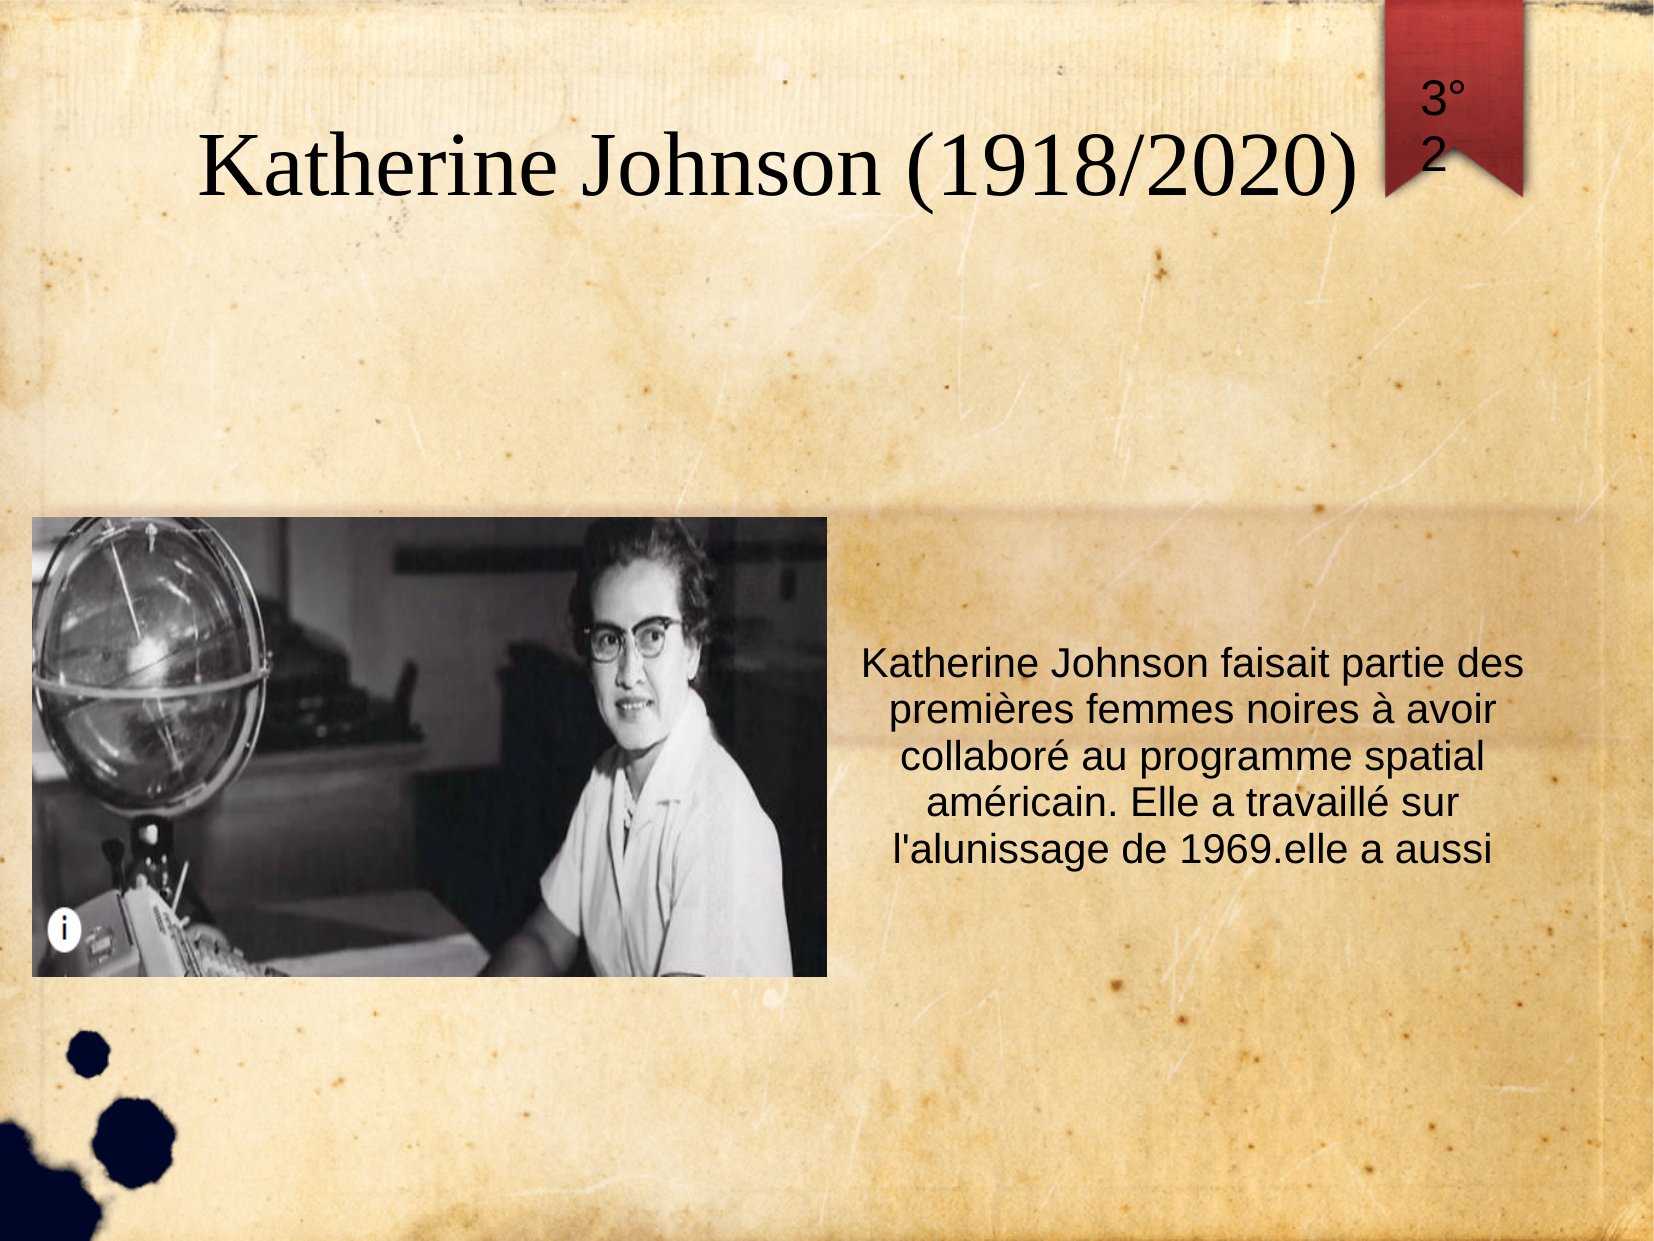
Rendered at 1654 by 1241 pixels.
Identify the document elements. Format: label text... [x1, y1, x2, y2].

subtitle Katherine Johnson faisait partie des premières femmes noires à avoir collaboré au programme spatial américain. Elle a travaillé sur l'alunissage de 1969.elle a aussi [850, 425, 1536, 1087]
title Katherine Johnson (1918/2020) [35, 60, 1524, 268]
text_box 3°2 [1405, 62, 1501, 190]
picture [0, 0, 1654, 1241]
